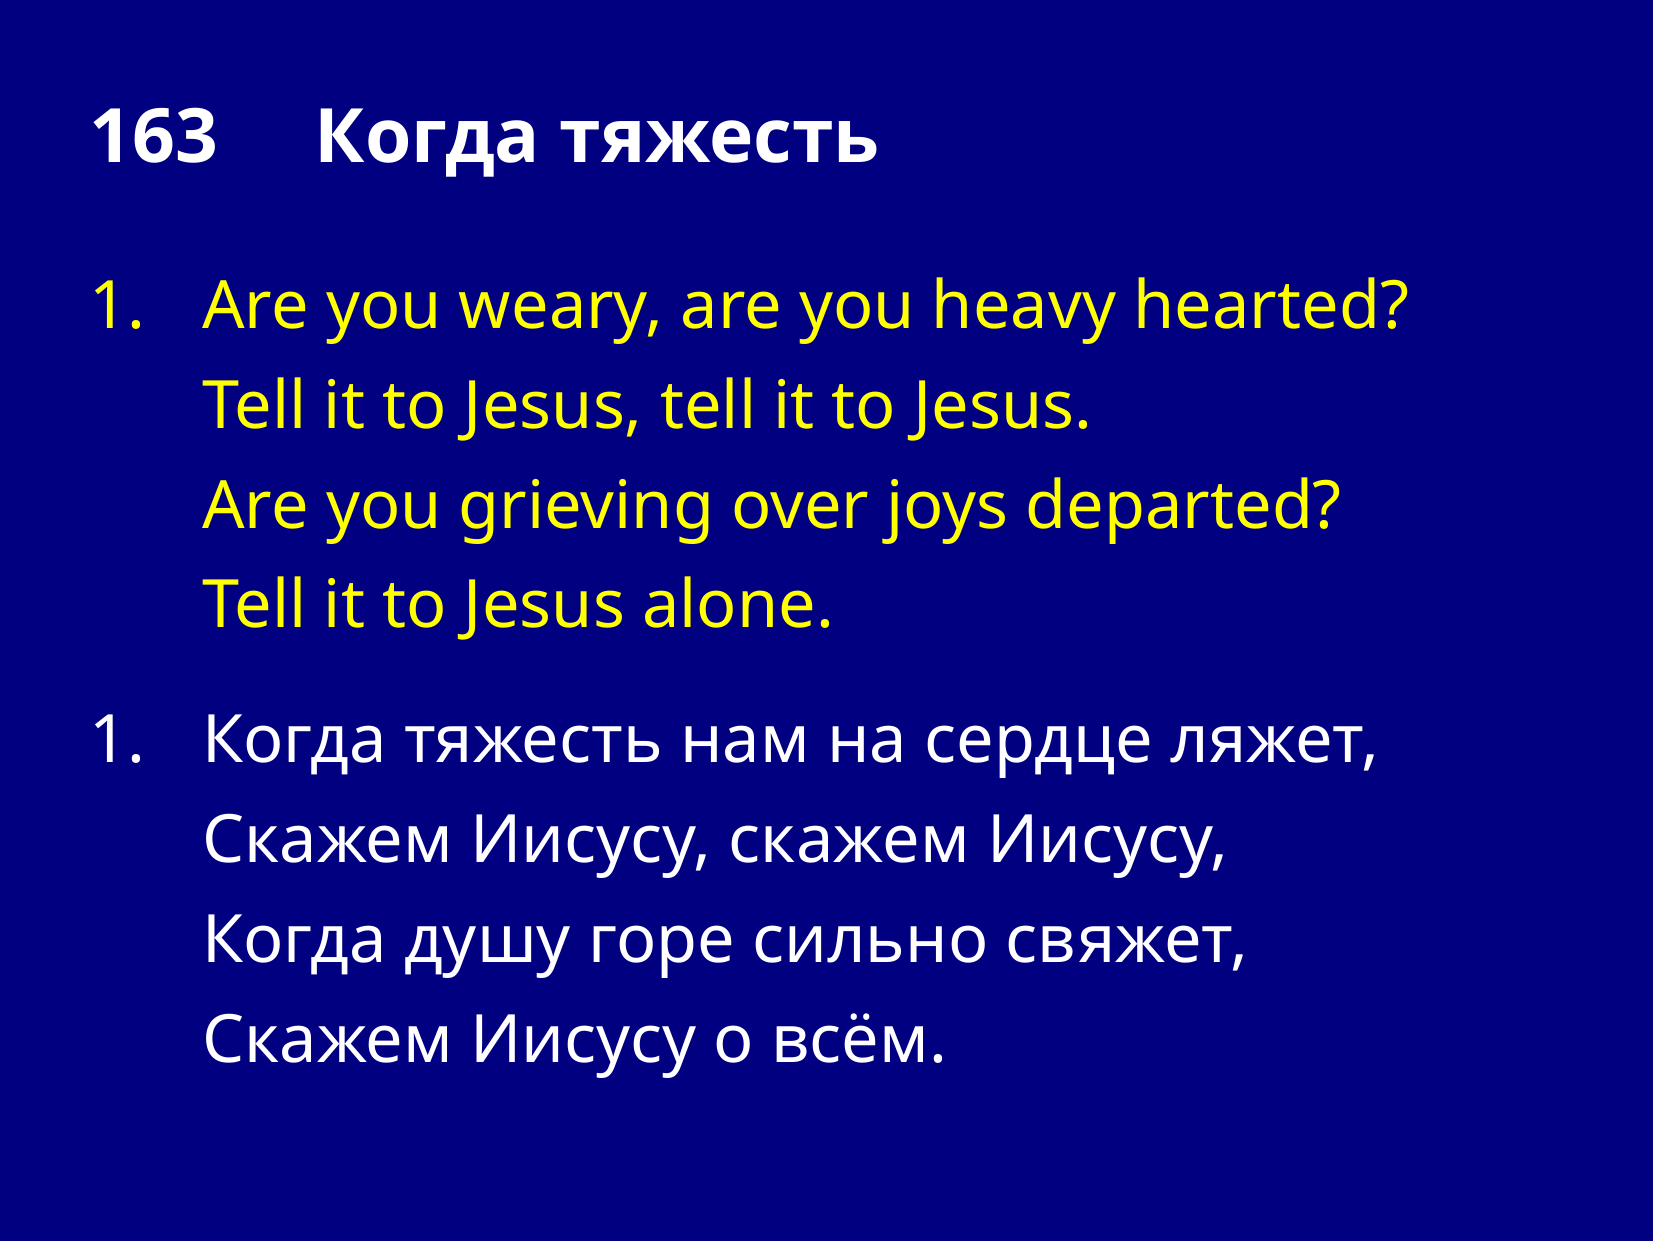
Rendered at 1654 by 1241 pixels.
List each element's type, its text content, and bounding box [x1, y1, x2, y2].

text_box 1. Are you weary, are you heavy hearted? Tell it to Jesus, tell it to Jesus. Are you grieving over joys departed? Tell it to Jesus alone. [75, 188, 1576, 638]
text_box 1. Когда тяжесть нам на сердце ляжет, Скажем Иисусу, скажем Иисусу, Когда душу горе сильно свяжет, Скажем Иисусу о всём. [75, 675, 1576, 1163]
text_box 163 Когда тяжесть [75, 75, 1576, 188]
